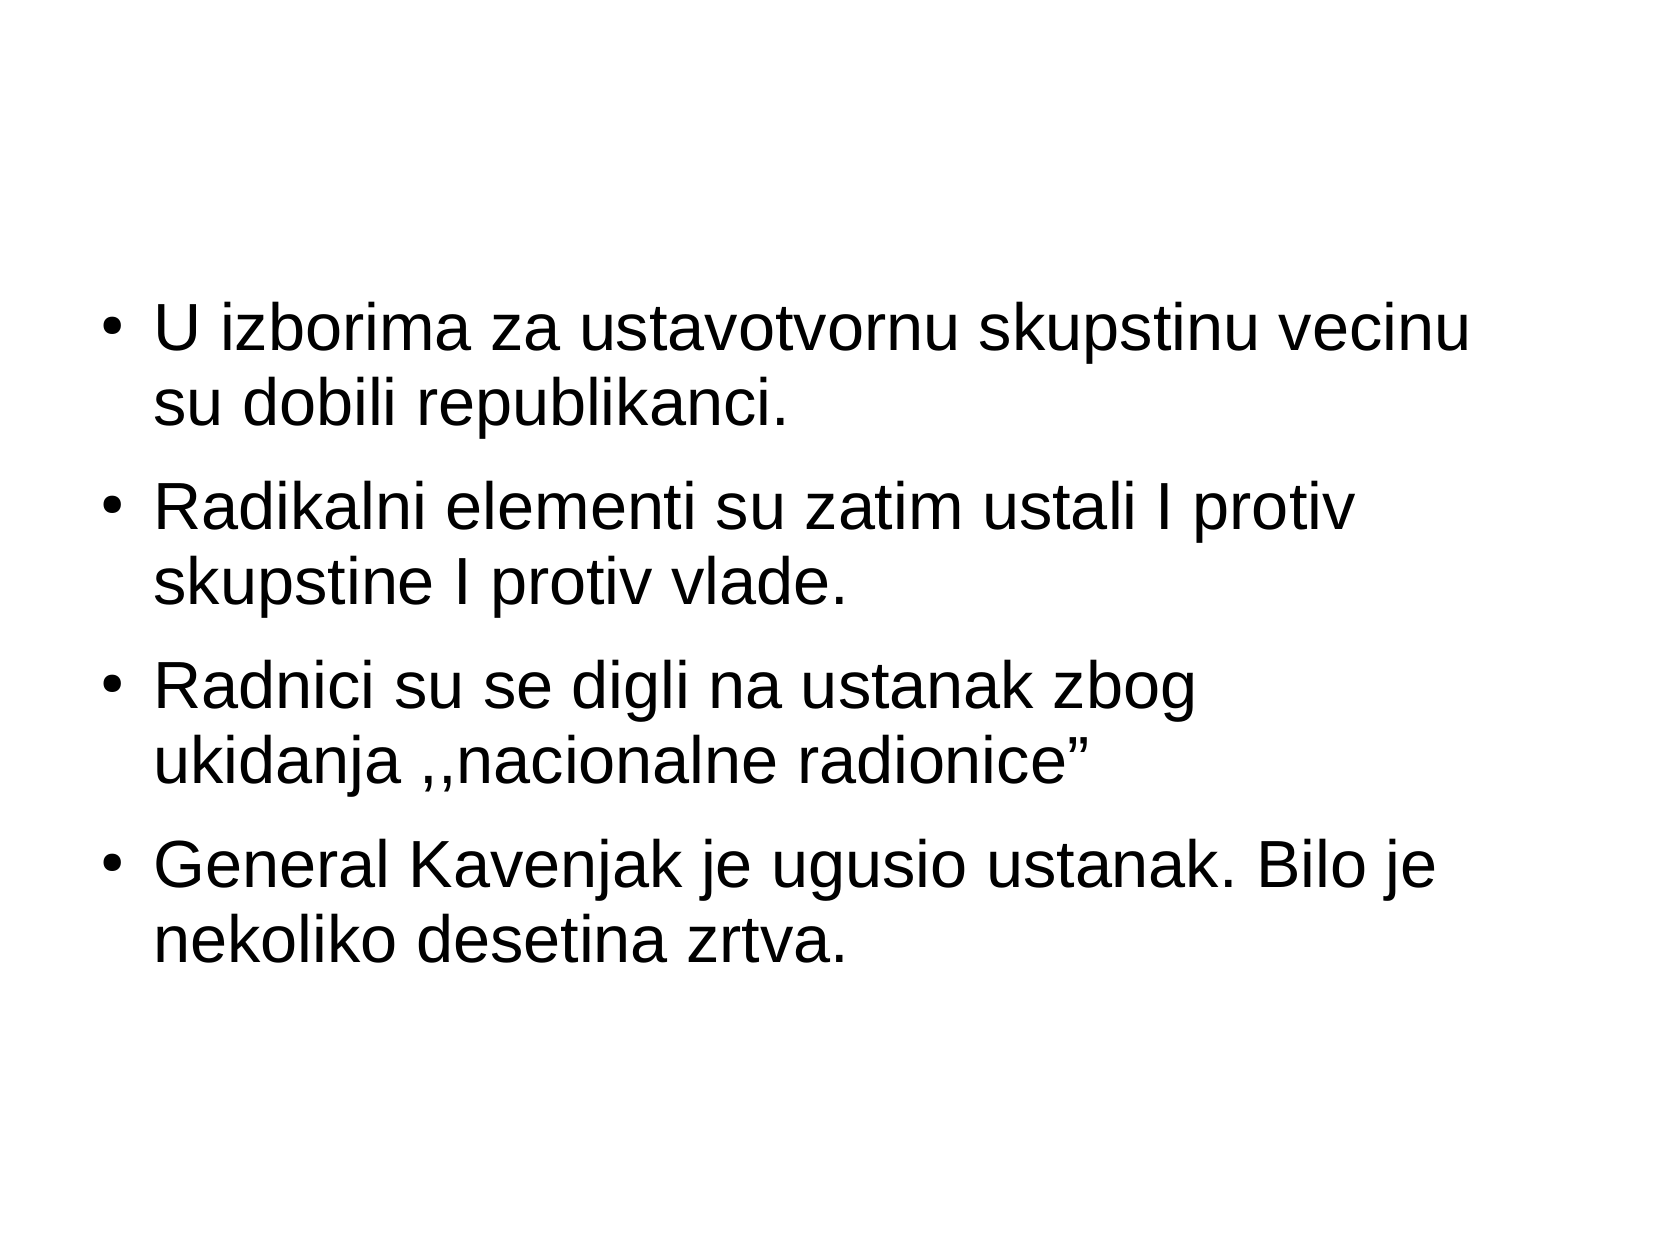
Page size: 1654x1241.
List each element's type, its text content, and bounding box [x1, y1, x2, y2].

list U izborima za ustavotvornu skupstinu vecinu su dobili republikanci. Radikalni elementi su zatim ustali I protiv skupstine I protiv vlade. Radnici su se digli na ustanak zbog ukidanja ,,nacionalne radionice” General Kavenjak je ugusio ustanak. Bilo je nekoliko desetina zrtva. [82, 290, 1538, 1010]
